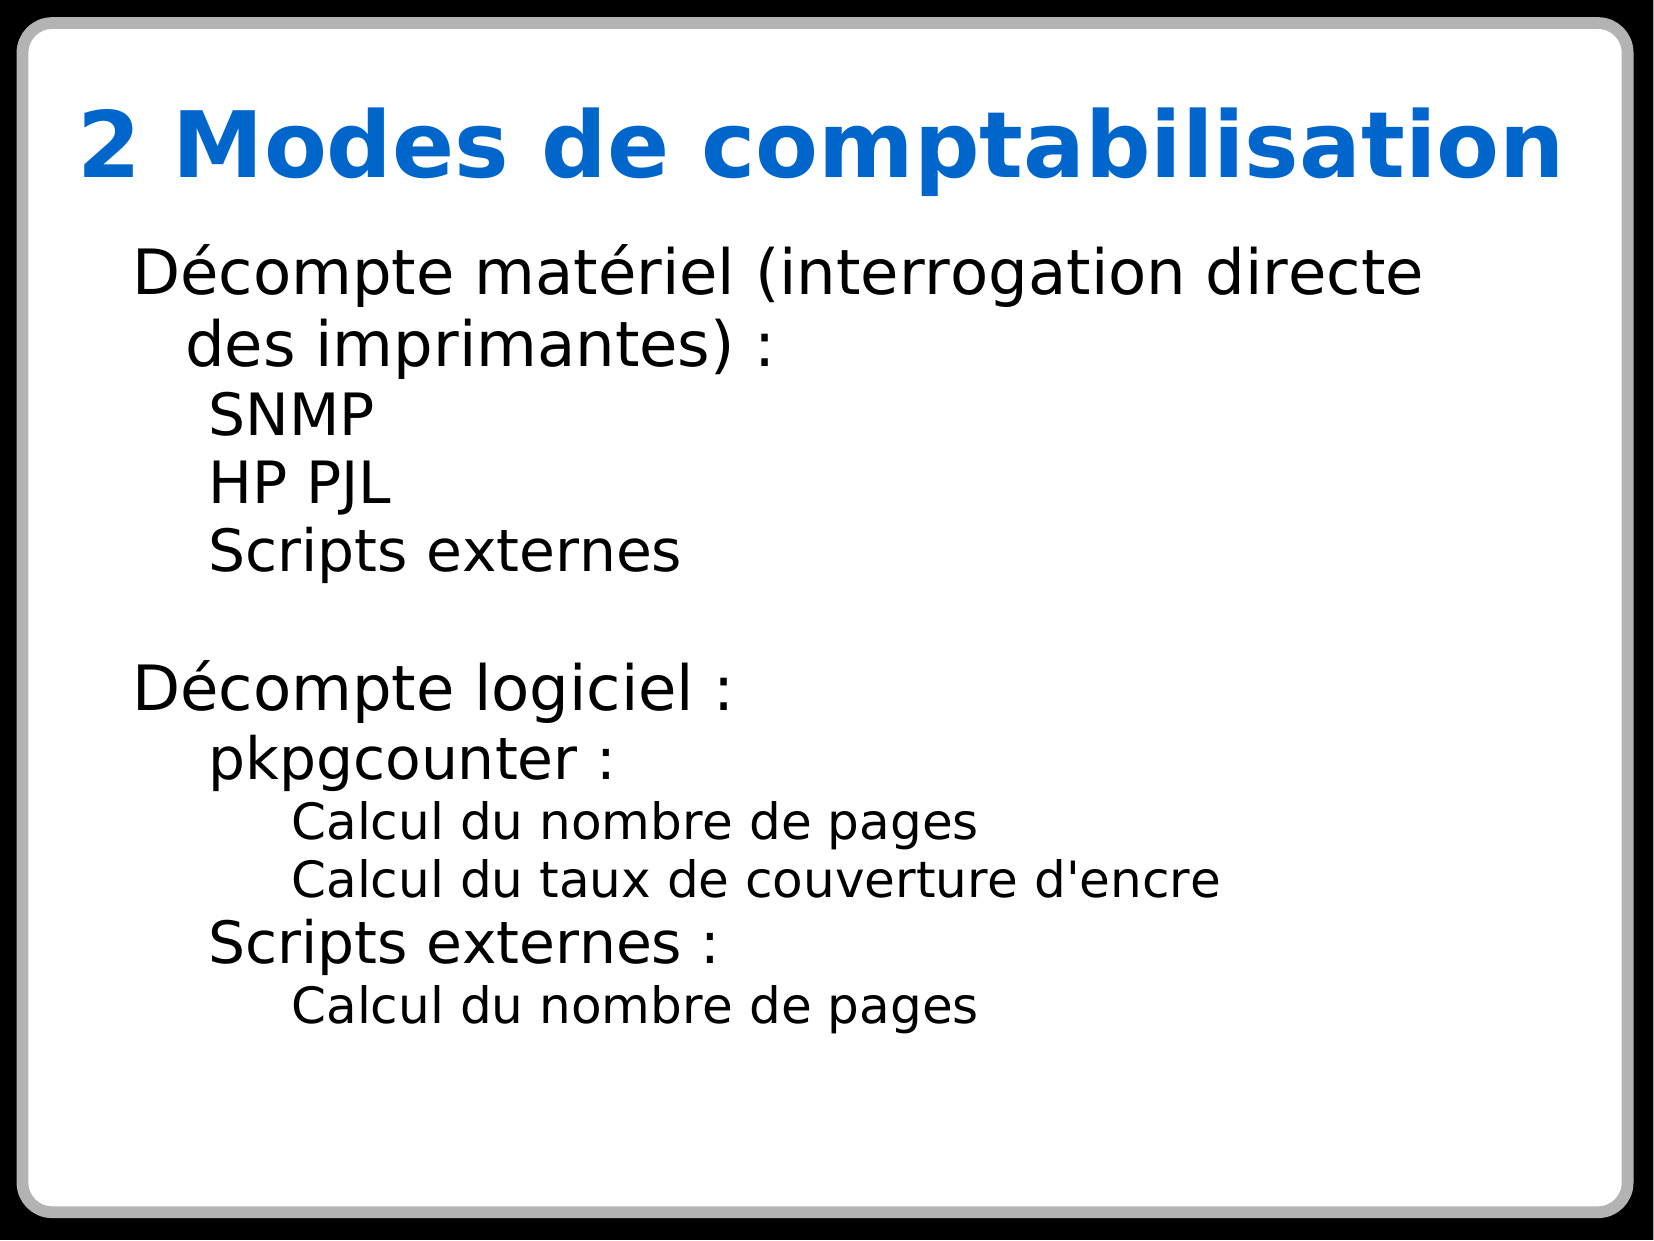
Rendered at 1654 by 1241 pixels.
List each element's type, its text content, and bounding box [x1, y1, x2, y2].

title 2 Modes de comptabilisation [67, 91, 1577, 199]
list Décompte matériel (interrogation directe des imprimantes) : SNMP HP PJL Scripts externes Décompte logiciel : pkpgcounter : Calcul du nombre de pages Calcul du taux de couverture d'encre Scripts externes : Calcul du nombre de pages [114, 236, 1536, 1036]
